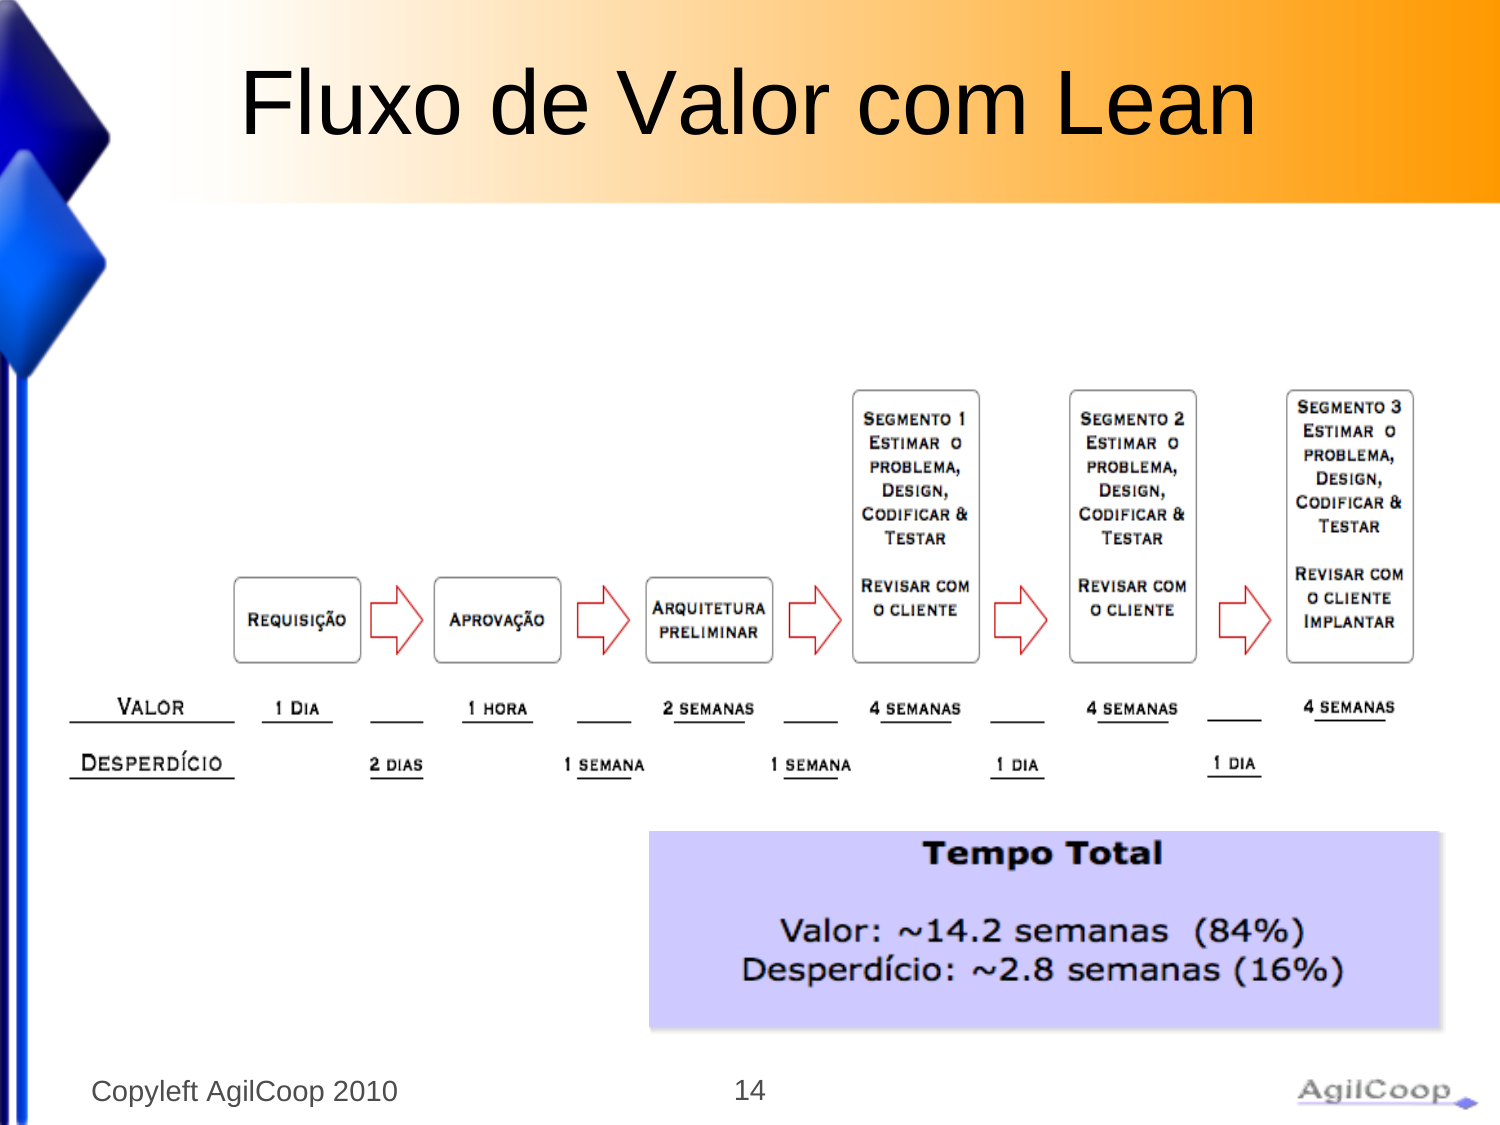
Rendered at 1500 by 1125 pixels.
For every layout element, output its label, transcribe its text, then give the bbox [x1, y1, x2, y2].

picture [0, 0, 1500, 1125]
title Fluxo de Valor com Lean [75, 8, 1426, 197]
